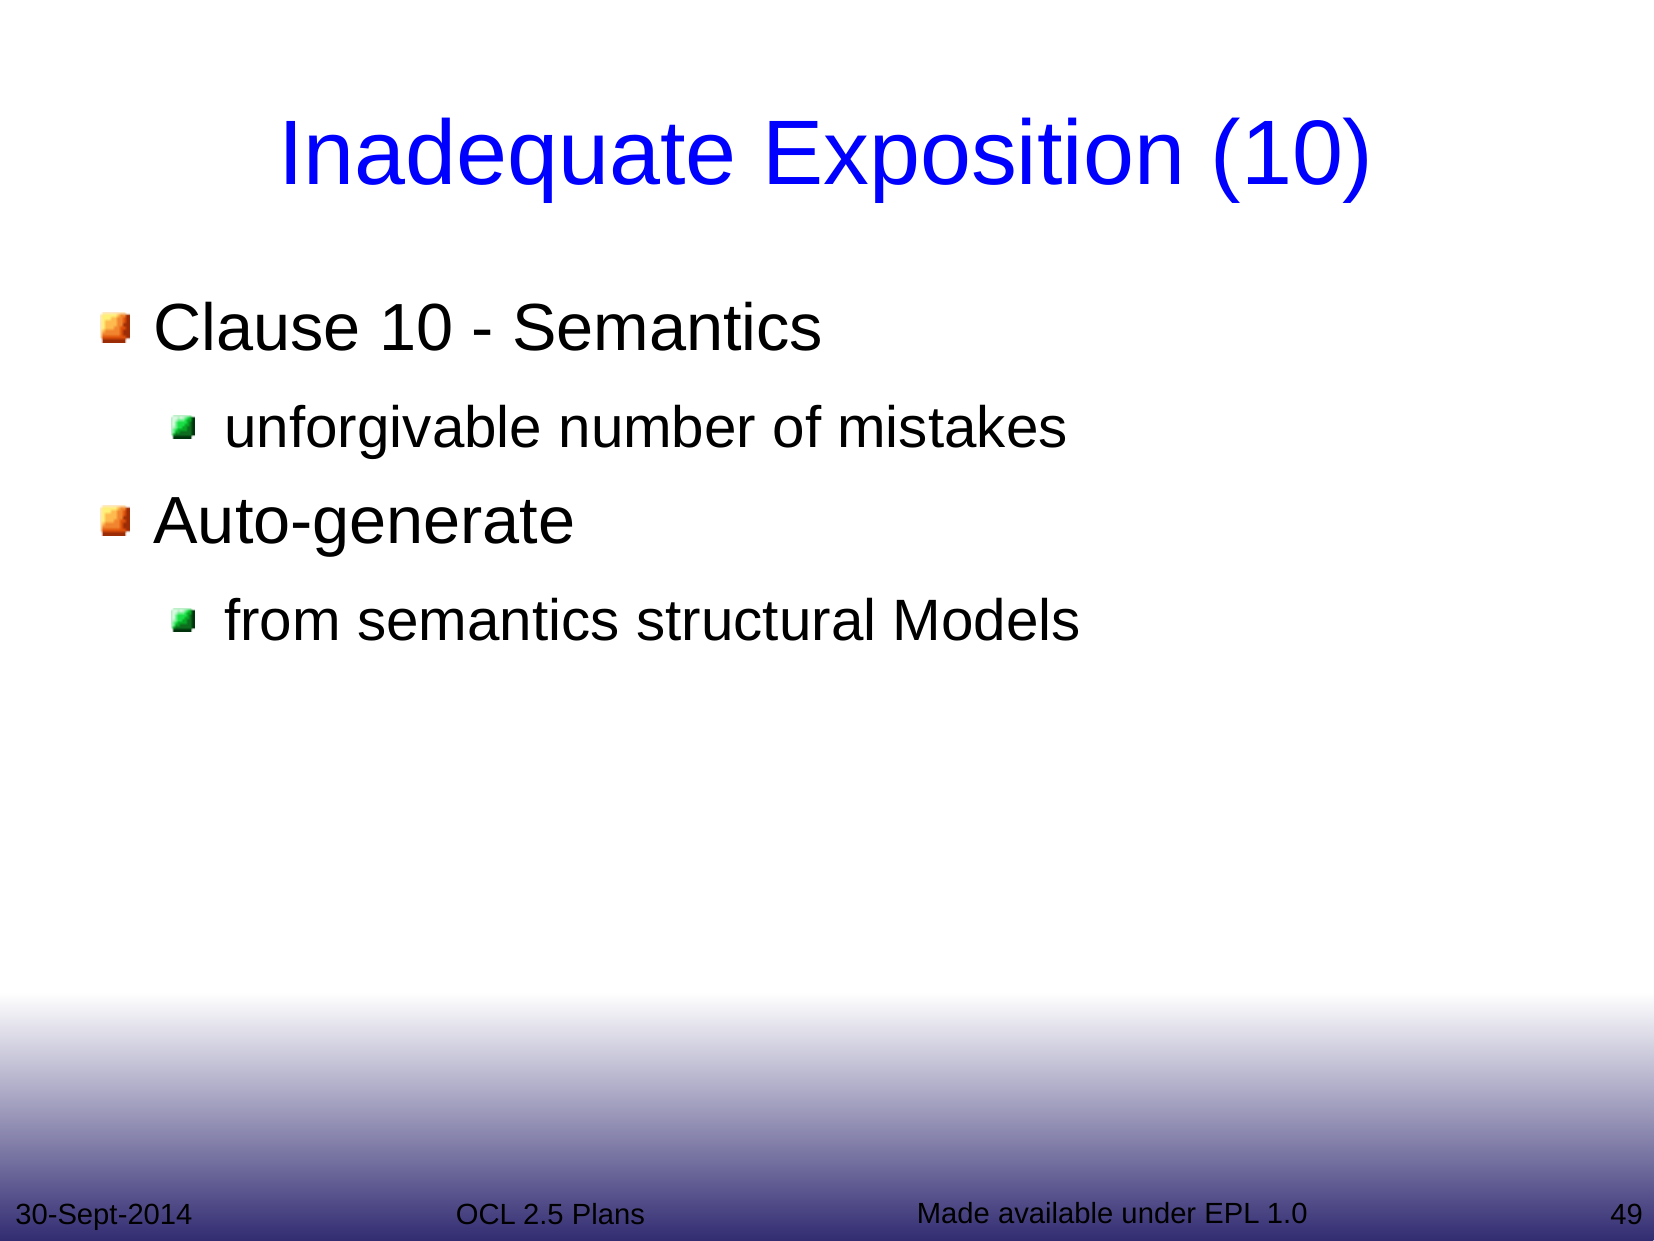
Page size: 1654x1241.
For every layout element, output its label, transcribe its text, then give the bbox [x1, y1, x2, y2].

list Clause 10 - Semantics unforgivable number of mistakes Auto-generate from semantics structural Models [82, 290, 1571, 1109]
title Inadequate Exposition (10) [82, 49, 1571, 257]
